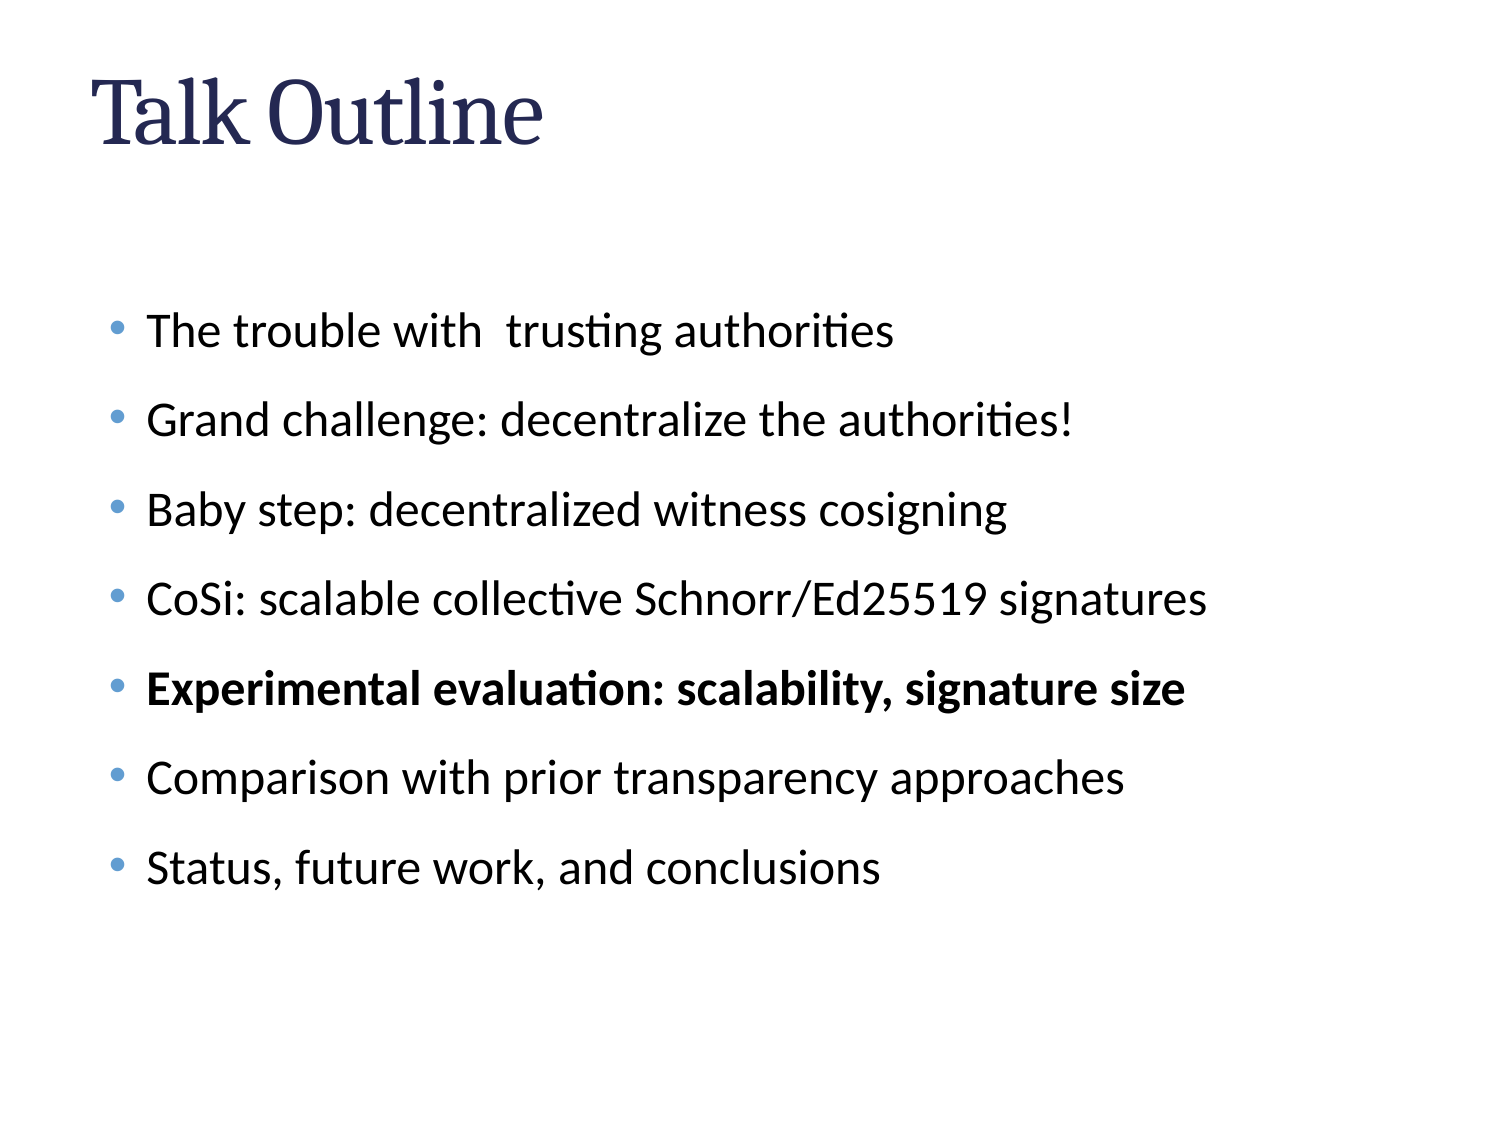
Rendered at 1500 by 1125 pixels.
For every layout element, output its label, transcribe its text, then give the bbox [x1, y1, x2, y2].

list The trouble with trusting authorities Grand challenge: decentralize the authorities! Baby step: decentralized witness cosigning CoSi: scalable collective Schnorr/Ed25519 signatures Experimental evaluation: scalability, signature size Comparison with prior transparency approaches Status, future work, and conclusions [75, 200, 1325, 1063]
title Talk Outline [75, 12, 1325, 200]
